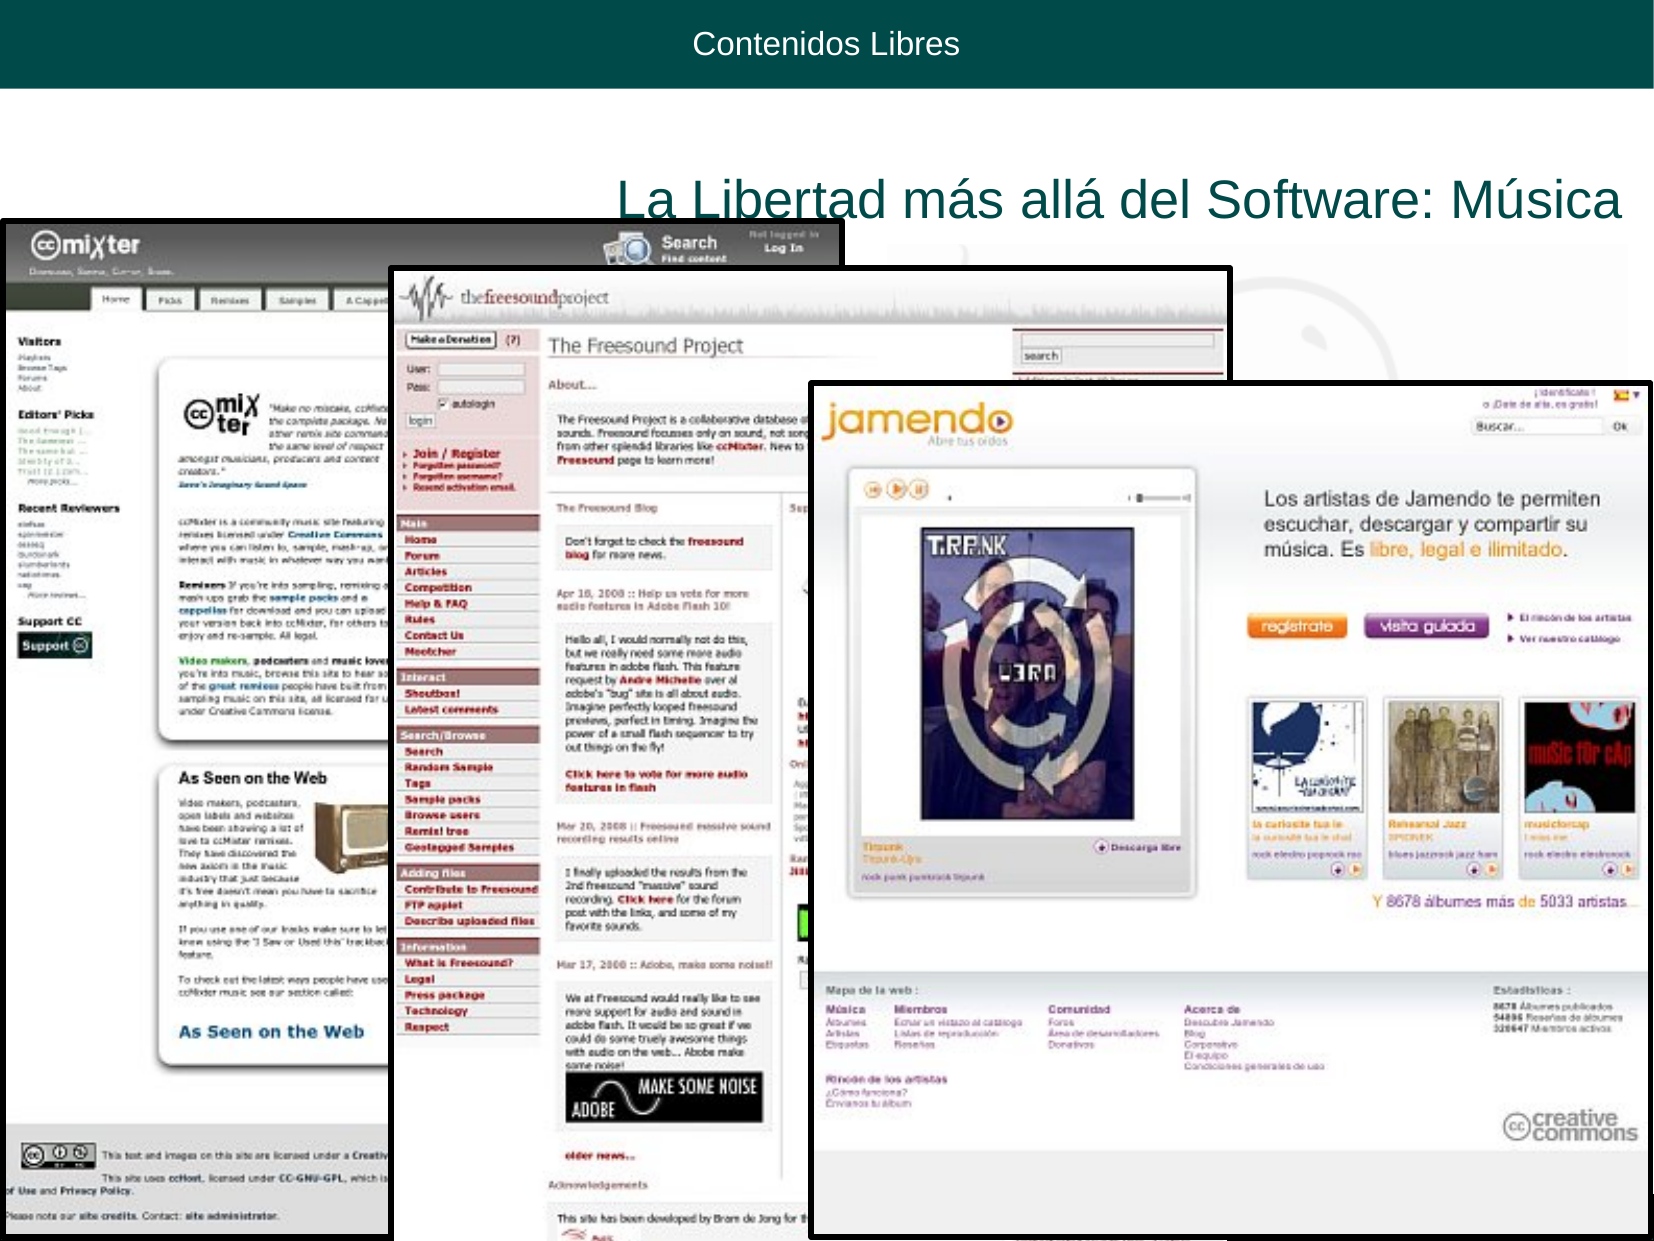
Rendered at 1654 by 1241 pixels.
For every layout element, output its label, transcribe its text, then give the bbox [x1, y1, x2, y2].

picture [393, 271, 1228, 1241]
picture [5, 223, 840, 1235]
picture [887, 244, 1628, 380]
title La Libertad más allá del Software: Música [147, 147, 1625, 252]
picture [814, 386, 1648, 1235]
